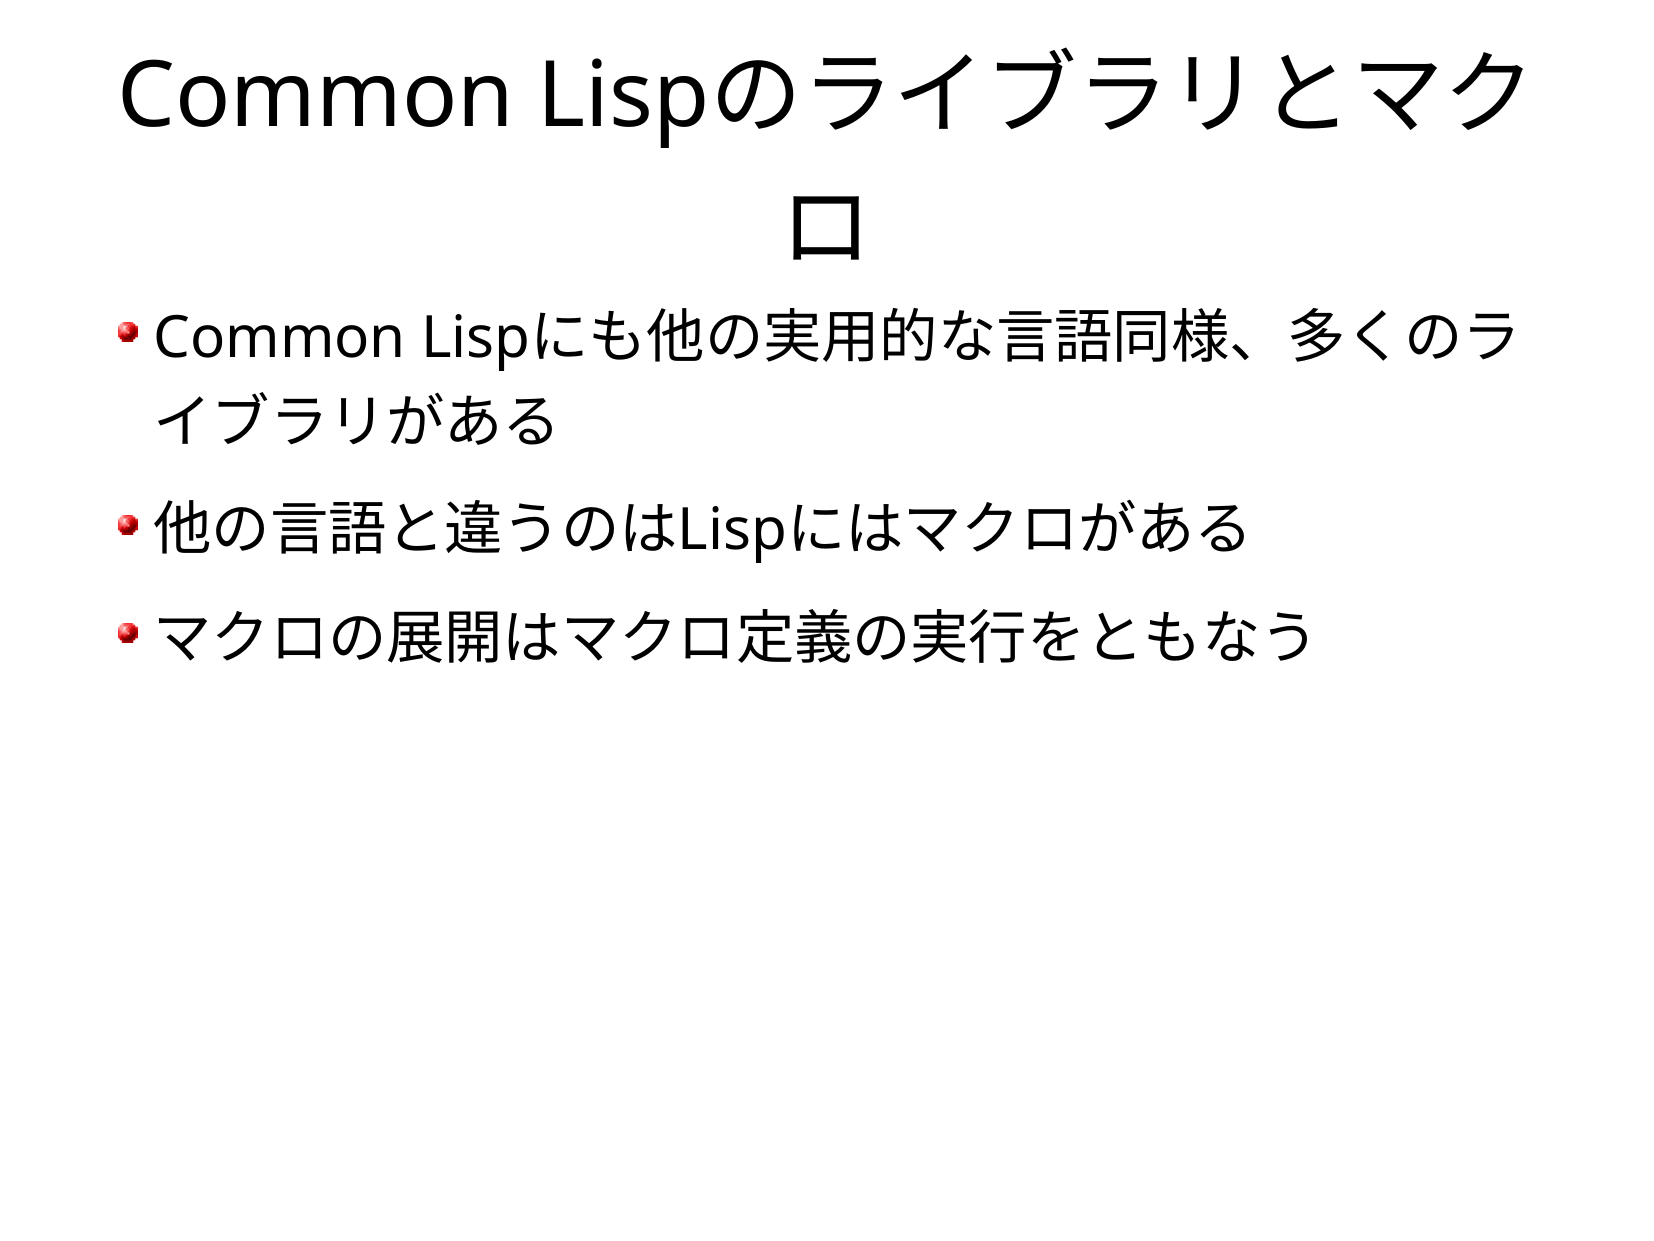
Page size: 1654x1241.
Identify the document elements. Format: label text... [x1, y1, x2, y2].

title Common Lispのライブラリとマクロ [82, 56, 1571, 250]
list Common Lispにも他の実用的な言語同様、多くのライブラリがある 他の言語と違うのはLispにはマクロがある マクロの展開はマクロ定義の実行をともなう [82, 290, 1571, 1109]
